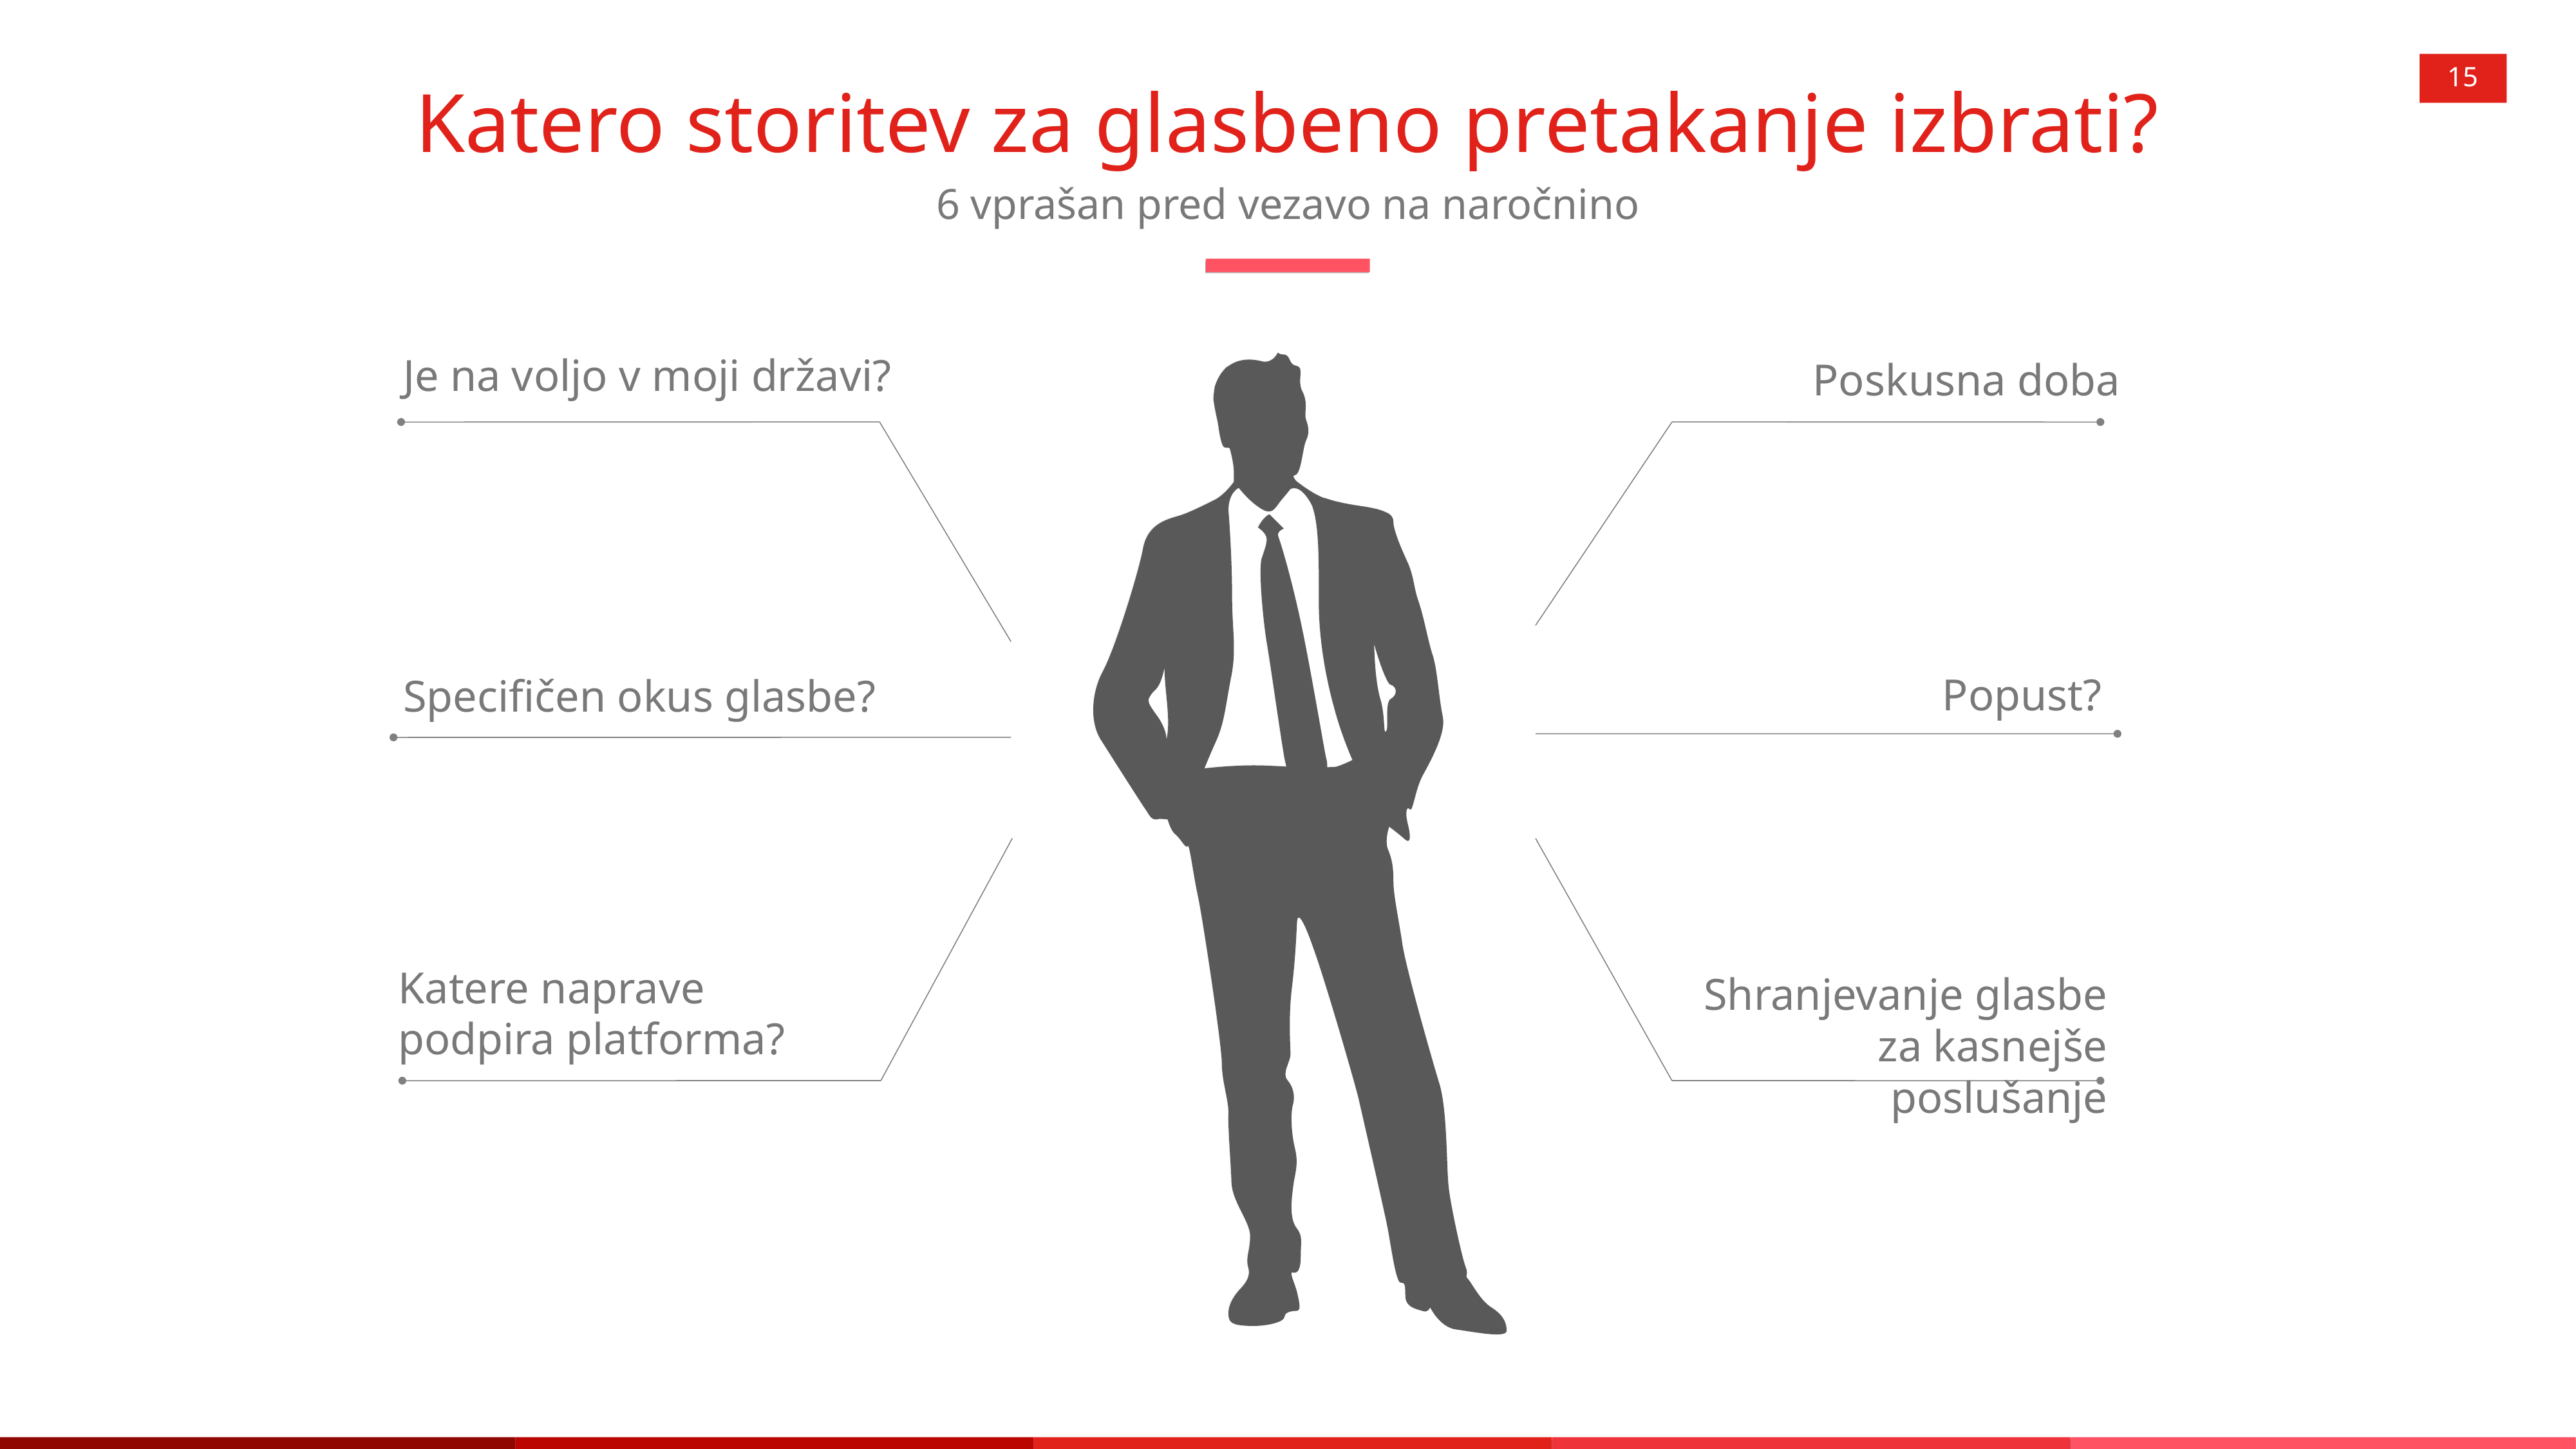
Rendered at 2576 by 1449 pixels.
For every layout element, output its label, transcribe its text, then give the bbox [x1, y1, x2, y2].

text_box Katere naprave podpira platforma? [388, 955, 840, 1068]
text_box Popust? [1671, 663, 2123, 724]
text_box Specifičen okus glasbe? [393, 664, 917, 726]
text_box [1205, 258, 1370, 272]
text_box [1093, 352, 1507, 1335]
text_box 6 vprašan pred vezavo na naročnino [672, 156, 1904, 245]
text_box Shranjevanje glasbe za kasnejše poslušanje [1666, 962, 2118, 1179]
title Katero storitev za glasbeno pretakanje izbrati? [193, 60, 2383, 180]
text_box Poskusna doba [1679, 348, 2130, 409]
slide_number <number> [2420, 53, 2507, 103]
text_box Je na voljo v moji državi? [393, 343, 917, 404]
